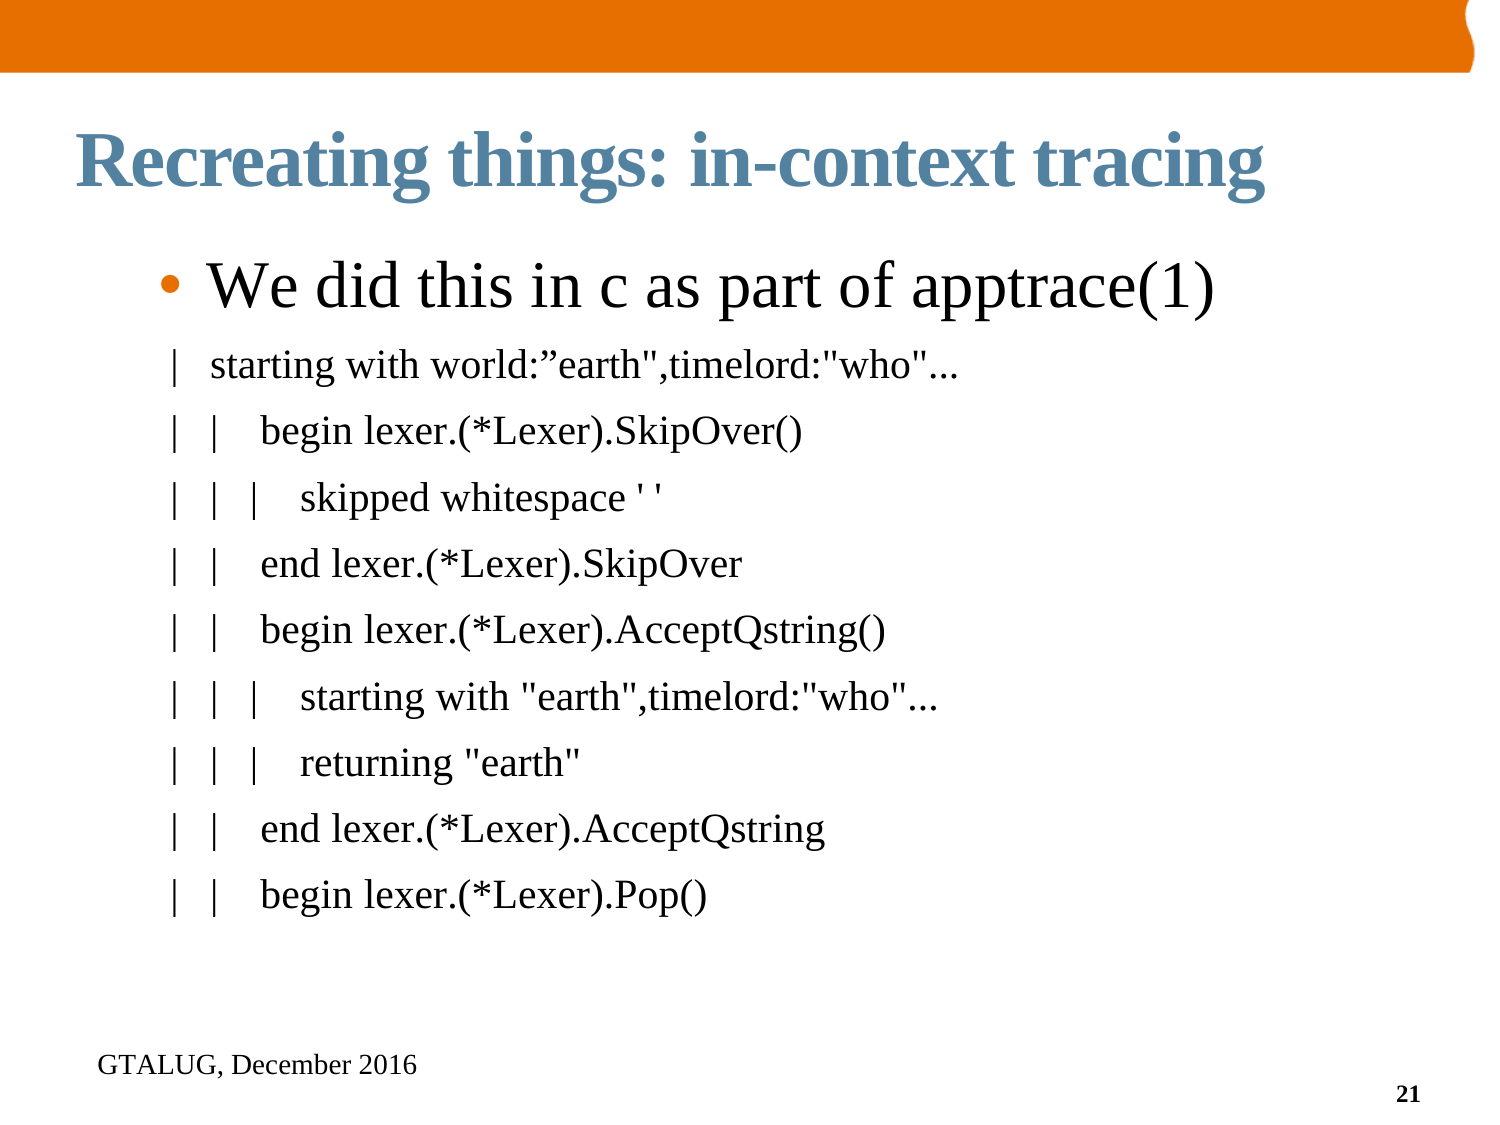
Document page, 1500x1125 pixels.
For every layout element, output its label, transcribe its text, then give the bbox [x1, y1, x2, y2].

title Recreating things: in-context tracing [75, 122, 1438, 228]
list We did this in c as part of apptrace(1) | starting with world:”earth",timelord:"who"... | | begin lexer.(*Lexer).SkipOver() | | | skipped whitespace ' ' | | end lexer.(*Lexer).SkipOver | | begin lexer.(*Lexer).AcceptQstring() | | | starting with "earth",timelord:"who"... | | | returning "earth" | | end lexer.(*Lexer).AcceptQstring | | begin lexer.(*Lexer).Pop() [64, 257, 1402, 1018]
picture [0, 0, 1500, 75]
